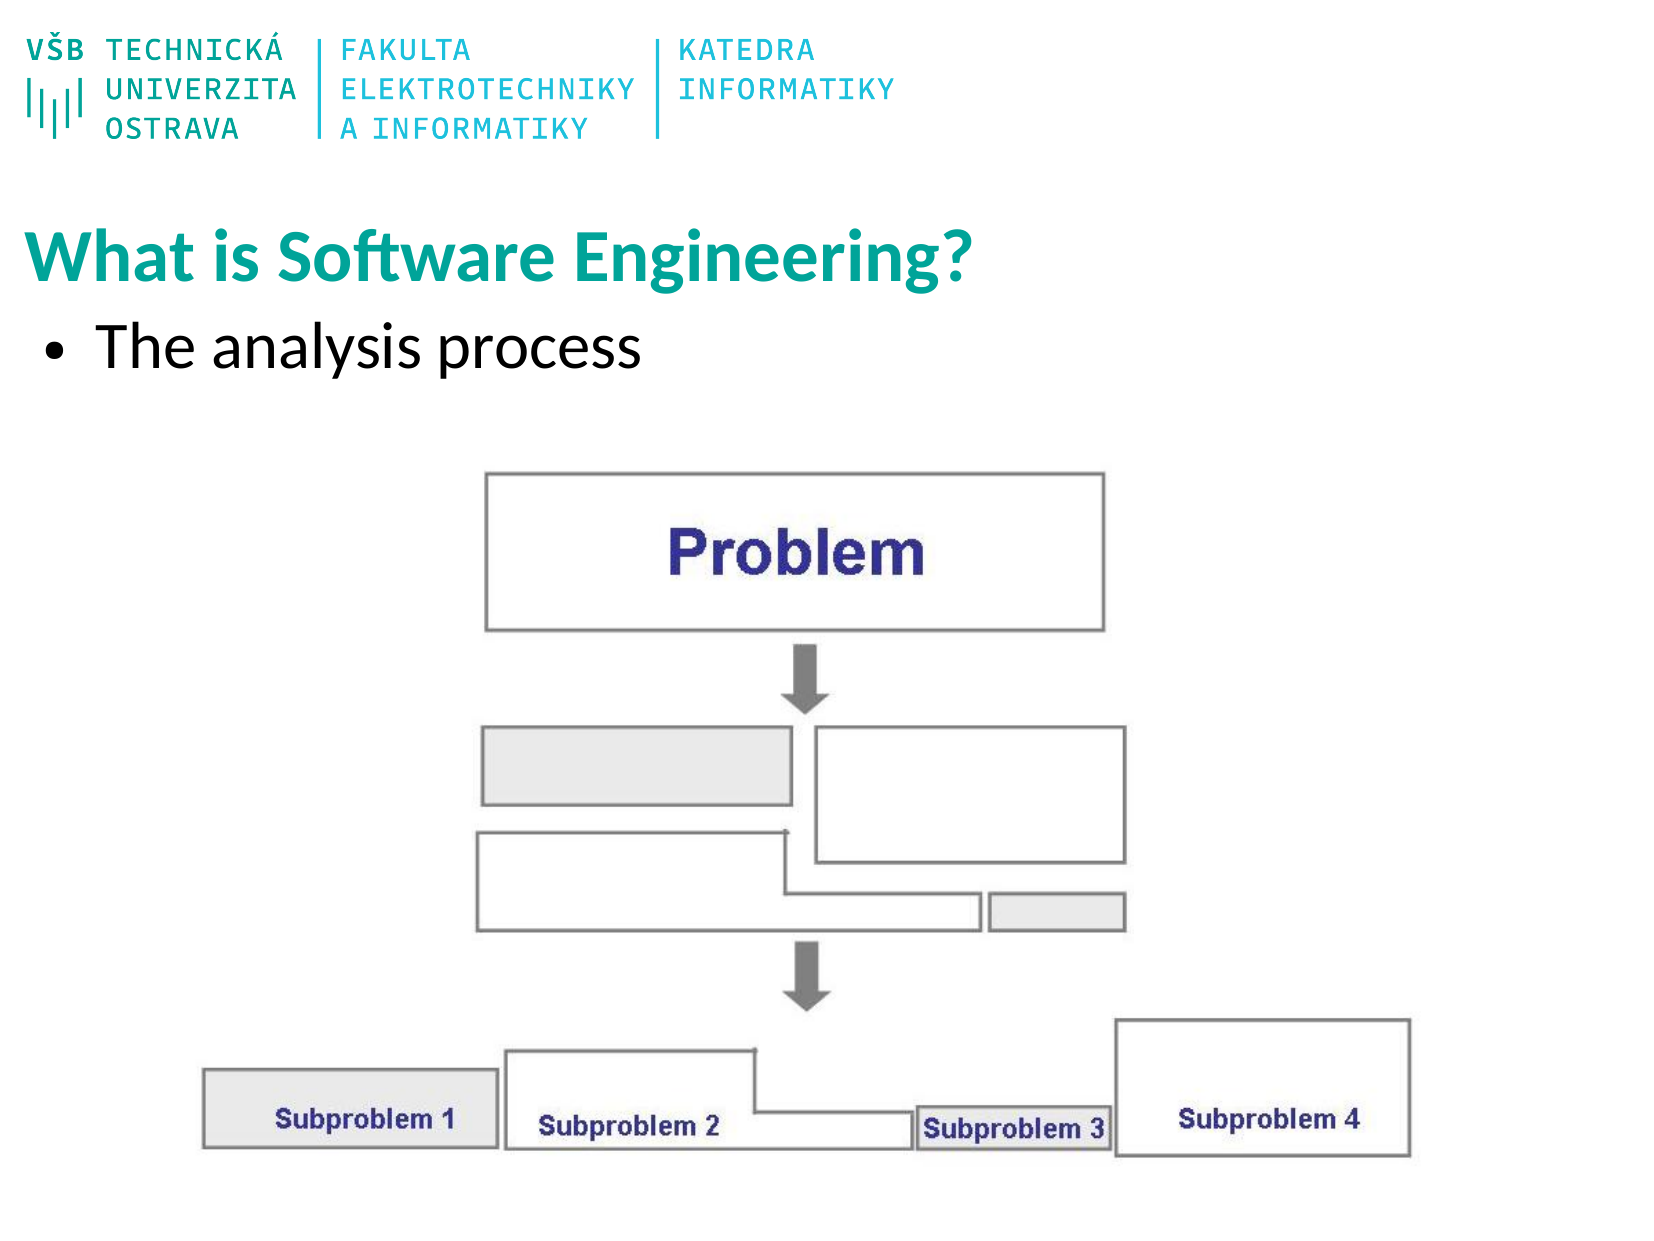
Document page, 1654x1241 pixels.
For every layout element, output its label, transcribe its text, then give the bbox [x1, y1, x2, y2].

list The analysis process [24, 318, 1629, 1146]
picture [26, 31, 894, 139]
picture [141, 448, 1465, 1184]
title What is Software Engineering? [24, 169, 1629, 301]
